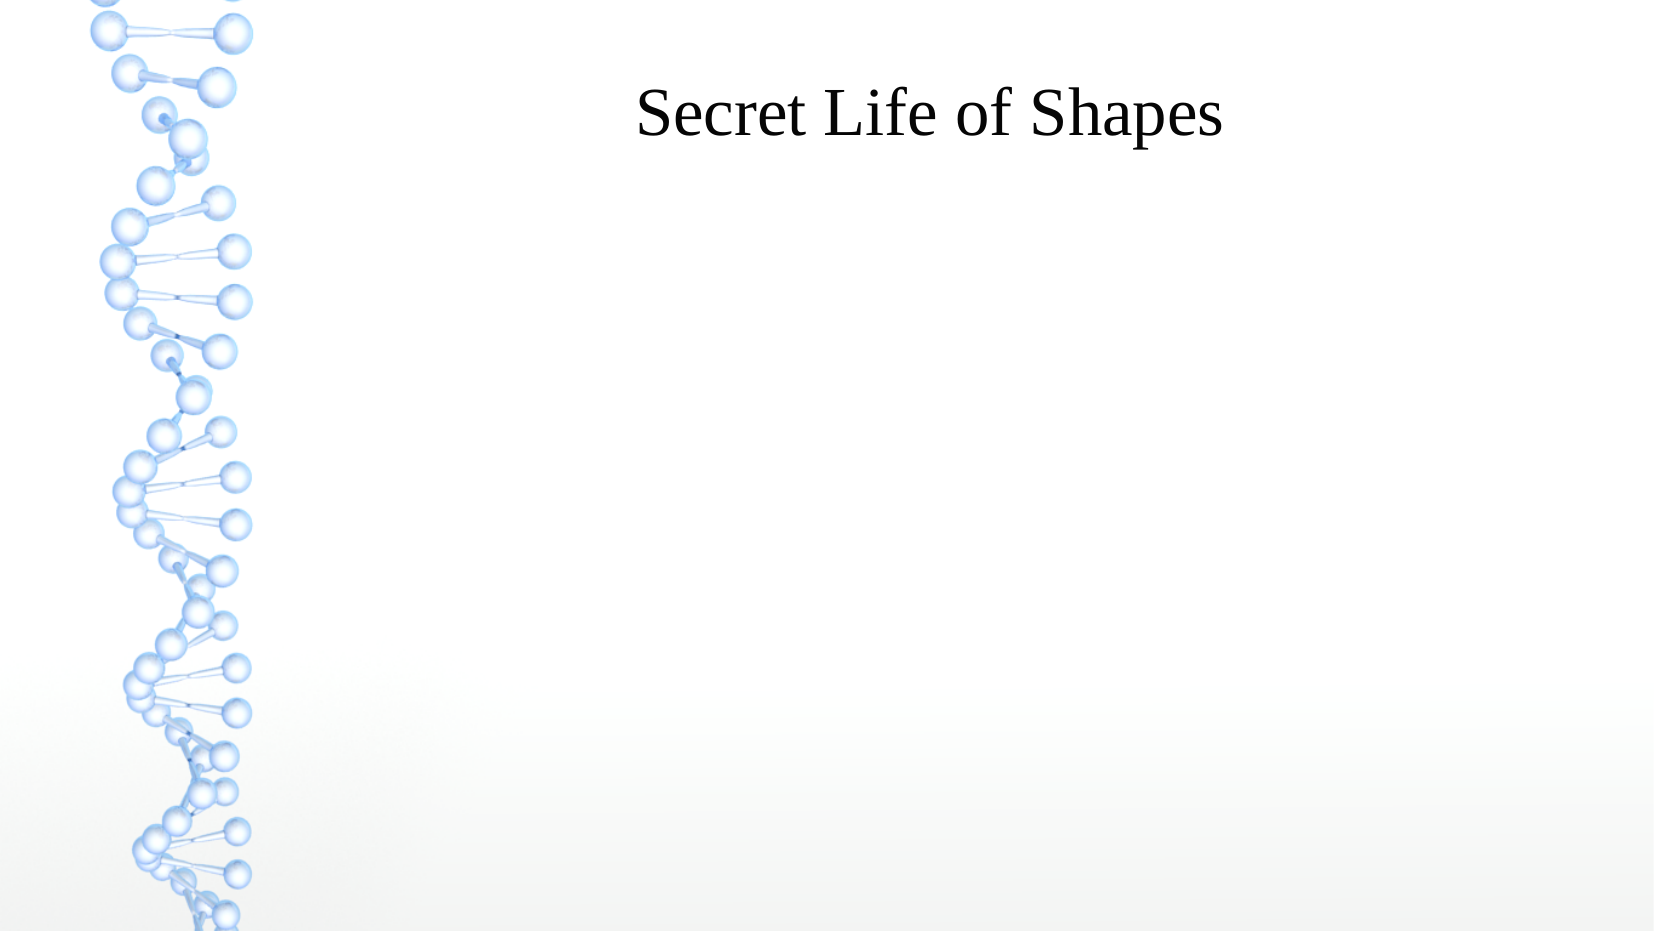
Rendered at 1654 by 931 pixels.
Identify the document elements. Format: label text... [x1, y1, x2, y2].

title Secret Life of Shapes [265, 35, 1595, 189]
picture [0, 0, 1654, 931]
